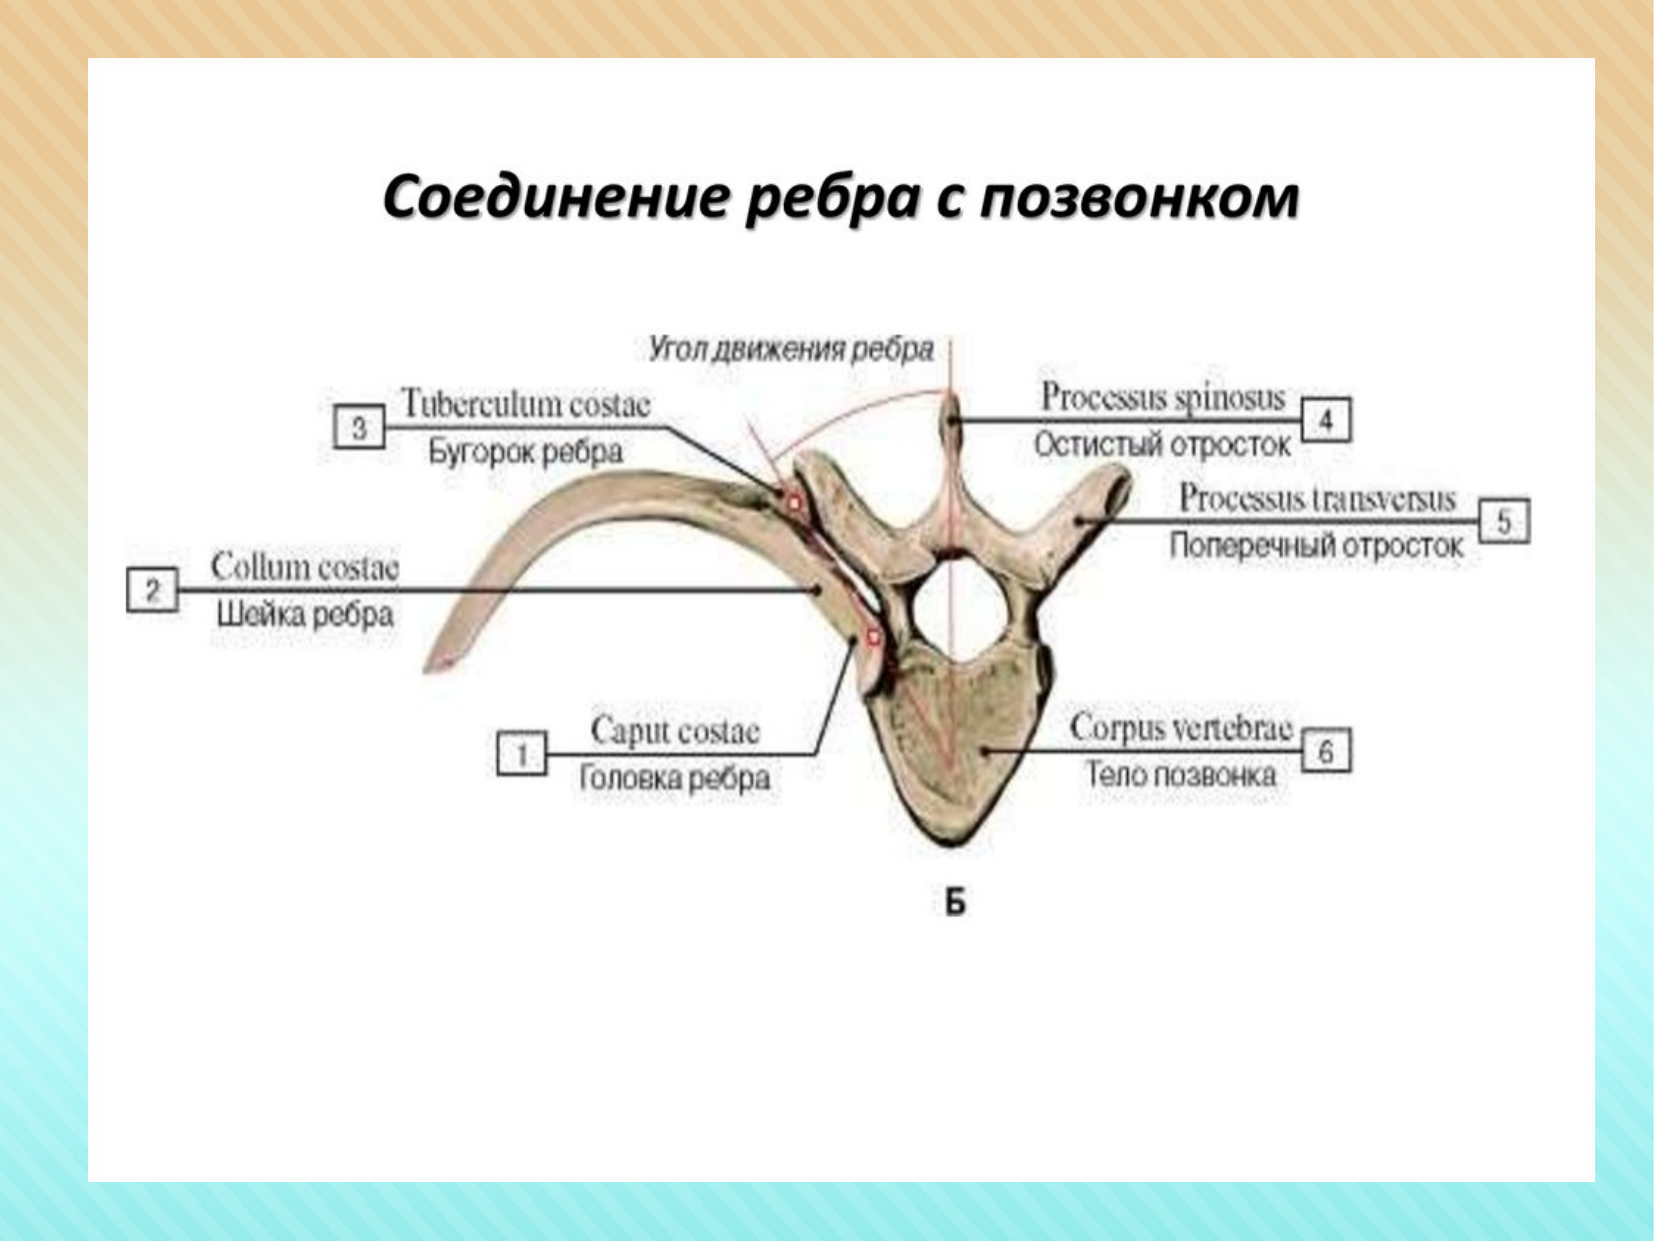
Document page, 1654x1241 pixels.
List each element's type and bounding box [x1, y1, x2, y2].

picture [88, 59, 1595, 1182]
